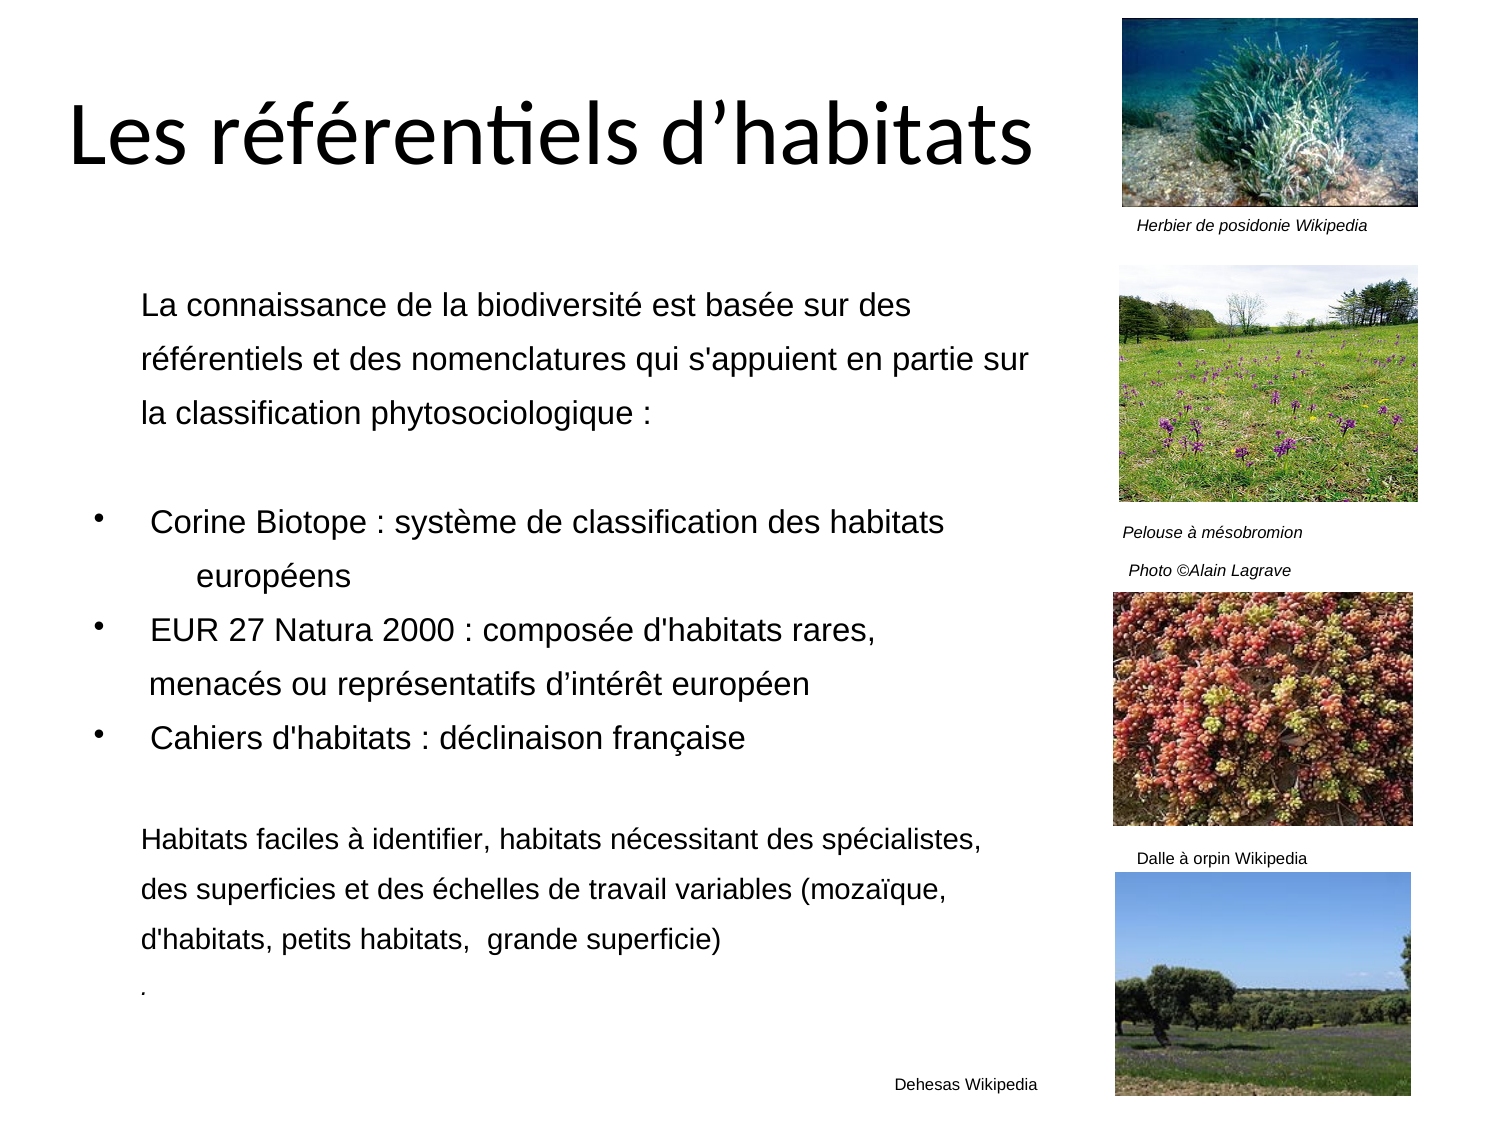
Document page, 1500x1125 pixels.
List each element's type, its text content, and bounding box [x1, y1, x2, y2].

text_box Dehesas Wikipedia [879, 1065, 1087, 1125]
list La connaissance de la biodiversité est basée sur des référentiels et des nomenclatures qui s'appuient en partie sur la classification phytosociologique : Corine Biotope : système de classification des habitats européens EUR 27 Natura 2000 : composée d'habitats rares, menacés ou représentatifs d’intérêt européen Cahiers d'habitats : déclinaison française Habitats faciles à identifier, habitats nécessitant des spécialistes, des superficies et des échelles de travail variables (mozaïque, d'habitats, petits habitats, grande superficie) . [74, 275, 1420, 1014]
title Les référentiels d’habitats [0, 19, 1105, 237]
picture [1275, 18, 1280, 26]
text_box Dalle à orpin Wikipedia [1122, 840, 1348, 873]
text_box Photo ©Alain Lagrave [1113, 552, 1380, 592]
picture [1119, 265, 1418, 502]
picture [1122, 18, 1226, 79]
picture [1115, 872, 1411, 1096]
picture [1268, 29, 1276, 36]
picture [1113, 592, 1413, 826]
text_box Pelouse à mésobromion [1033, 502, 1478, 553]
picture [1122, 18, 1418, 206]
text_box Herbier de posidonie Wikipedia [1122, 206, 1447, 268]
